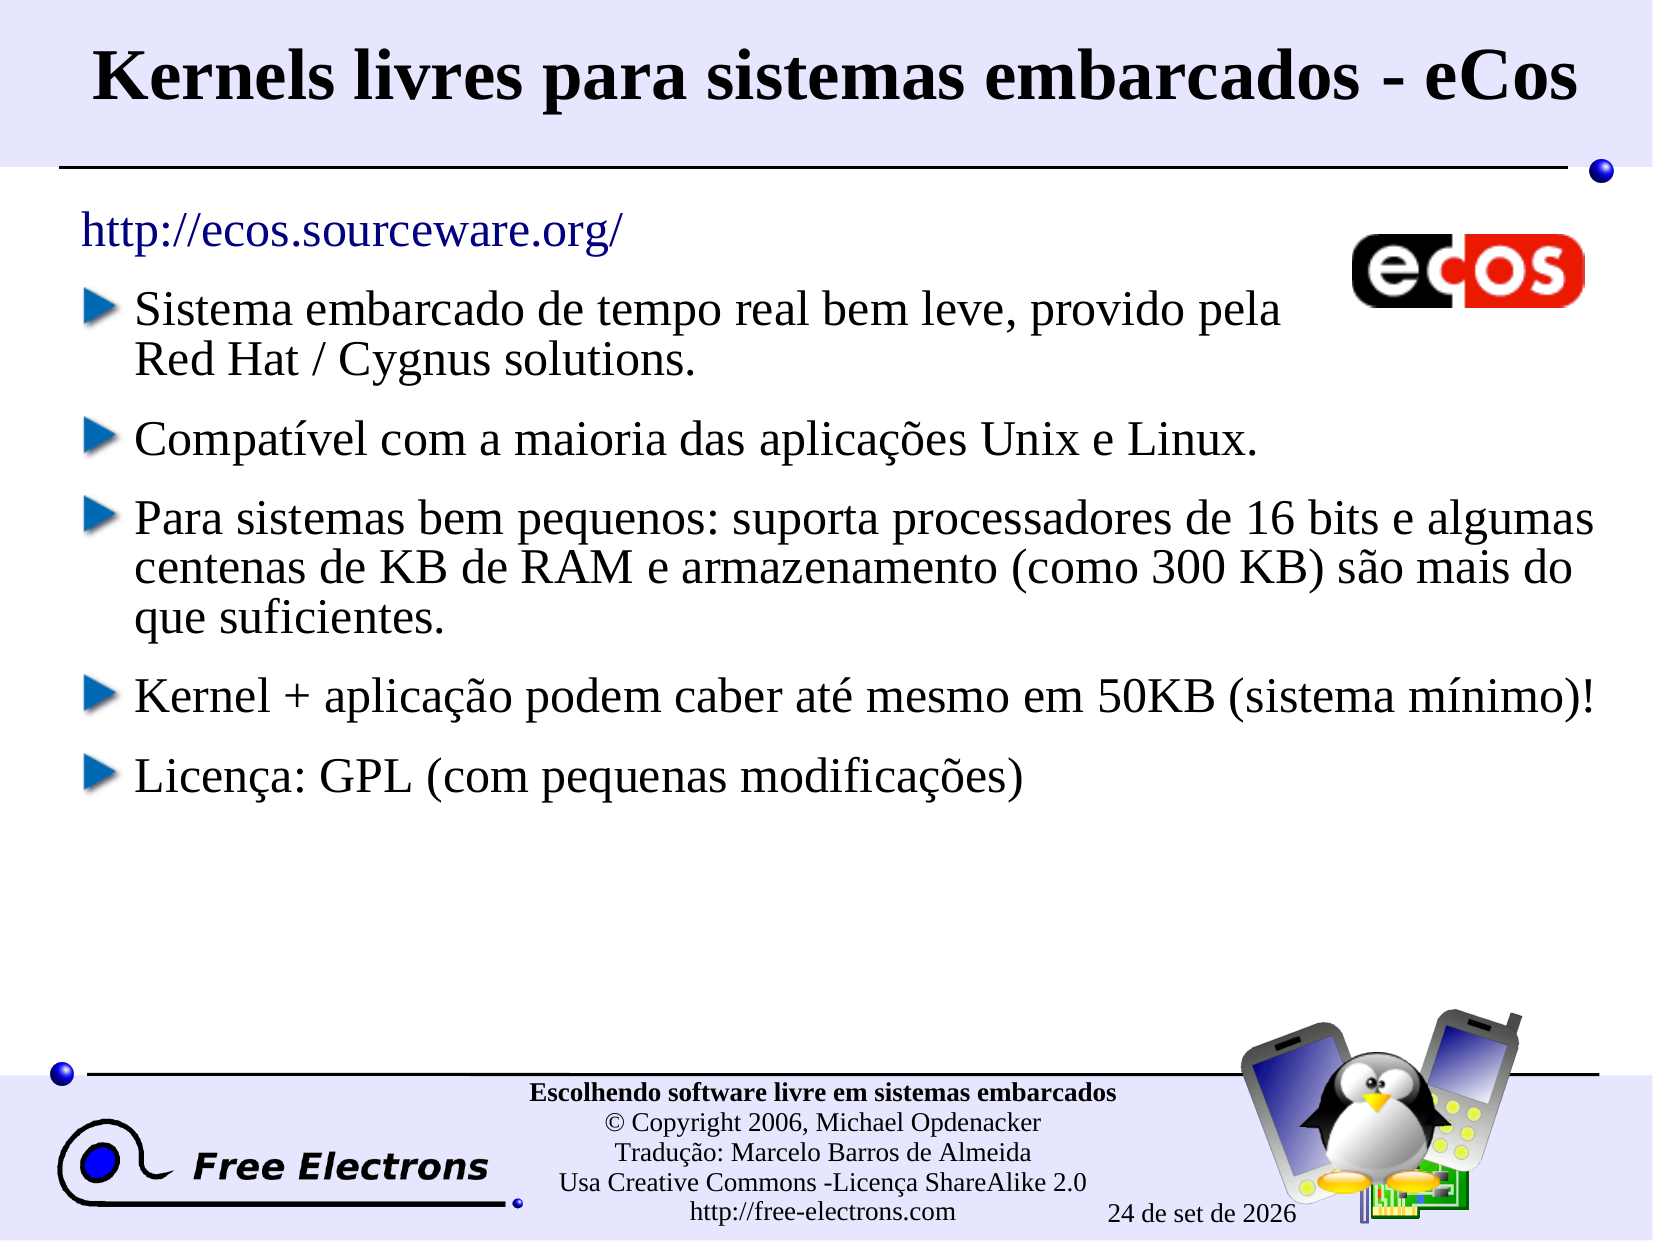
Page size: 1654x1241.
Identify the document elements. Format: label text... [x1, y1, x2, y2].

picture [1227, 1057, 1523, 1241]
picture [1352, 234, 1585, 308]
picture [50, 1108, 527, 1216]
title Kernels livres para sistemas embarcados - eCos [33, 25, 1603, 124]
list http://ecos.sourceware.org/ Sistema embarcado de tempo real bem leve, provido pela Red Hat / Cygnus solutions. Compatível com a maioria das aplicações Unix e Linux. Para sistemas bem pequenos: suporta processadores de 16 bits e algumas centenas de KB de RAM e armazenamento (como 300 KB) são mais do que suficientes. Kernel + aplicação podem caber até mesmo em 50KB (sistema mínimo)! Licença: GPL (com pequenas modificações) [63, 206, 1610, 1057]
